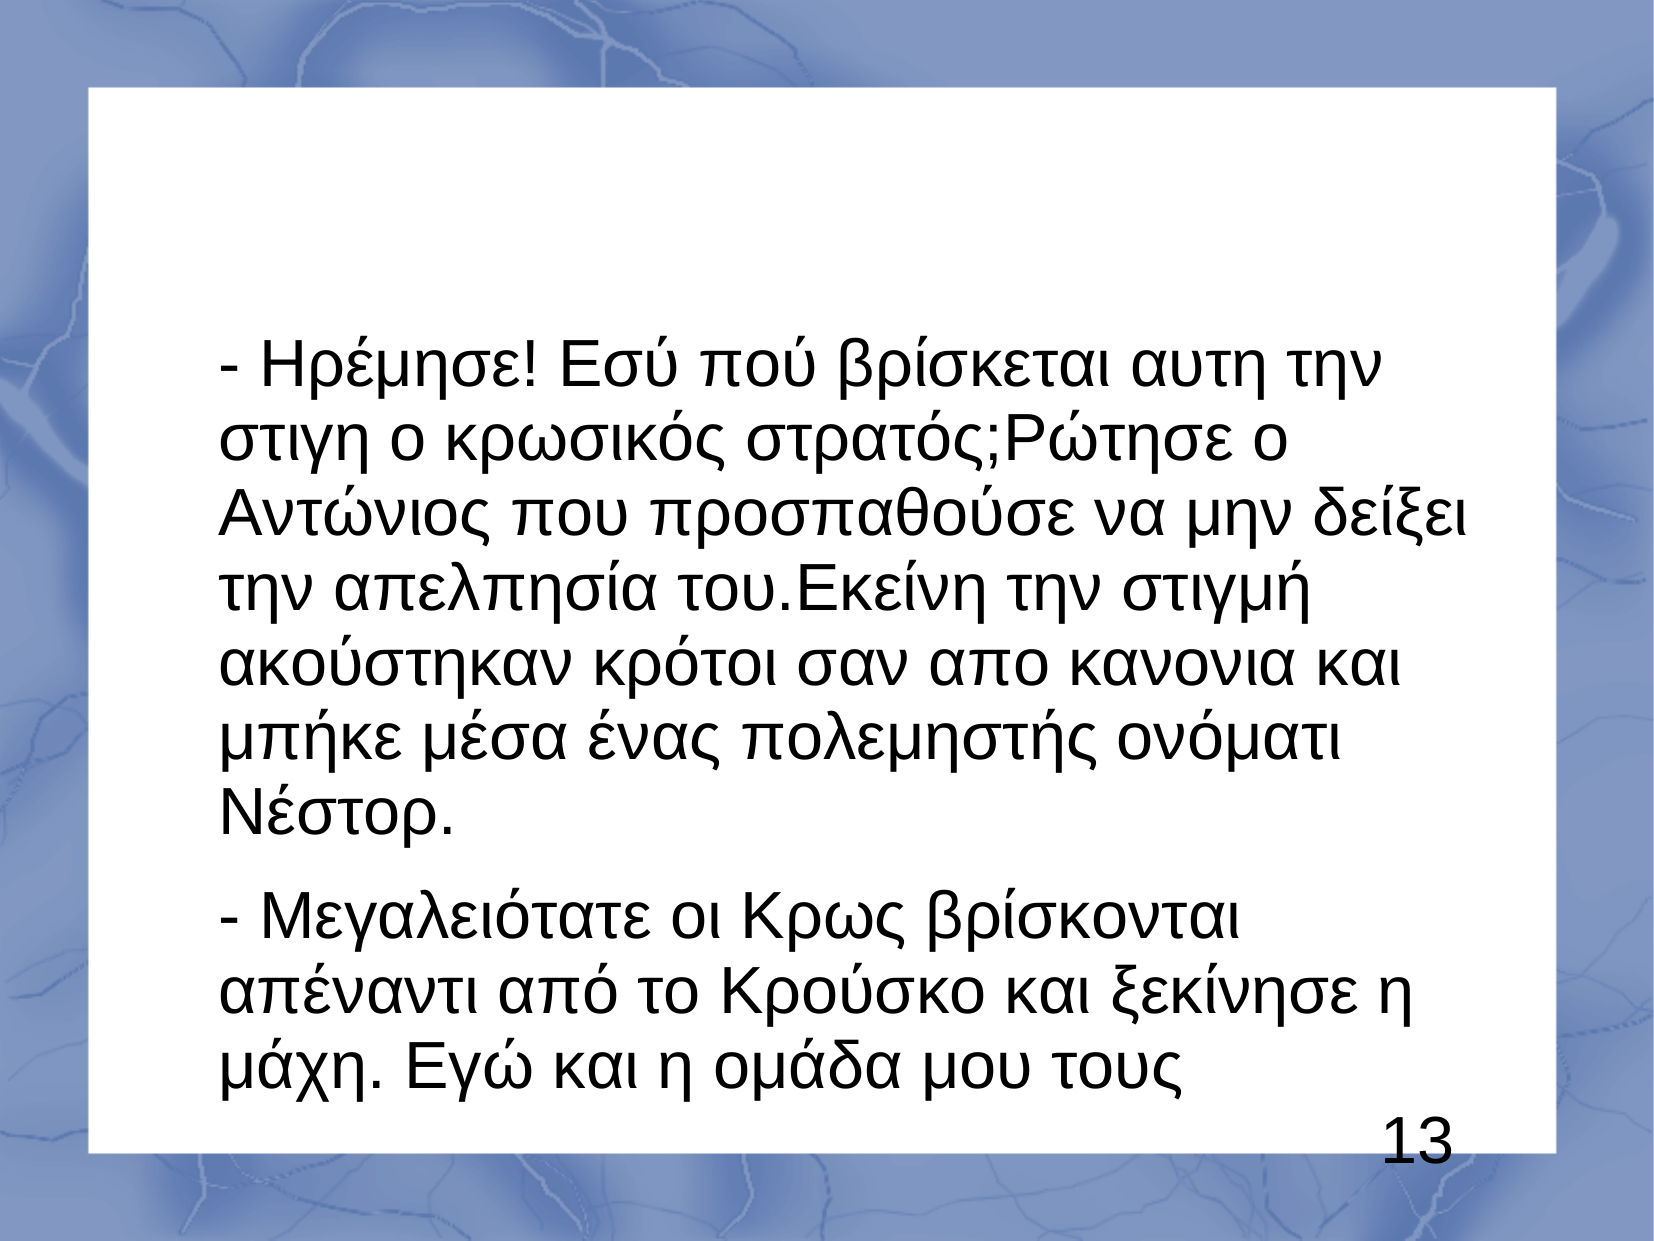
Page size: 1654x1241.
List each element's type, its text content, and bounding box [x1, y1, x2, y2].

picture [0, 0, 1654, 1241]
list - Ηρέμησε! Εσύ πού βρίσκεται αυτη την στιγη ο κρωσικός στρατός;Ρώτησε ο Αντώνιος που προσπαθούσε να μην δείξει την απελπησία του.Εκείνη την στιγμή ακούστηκαν κρότοι σαν απο κανονια και μπήκε μέσα ένας πολεμηστής ονόματι Νέστορ. - Μεγαλειότατε οι Κρως βρίσκονται απέναντι από το Κρούσκο και ξεκίνησε η μάχη. Εγώ και η ομάδα μου τους 13 [147, 325, 1506, 1178]
